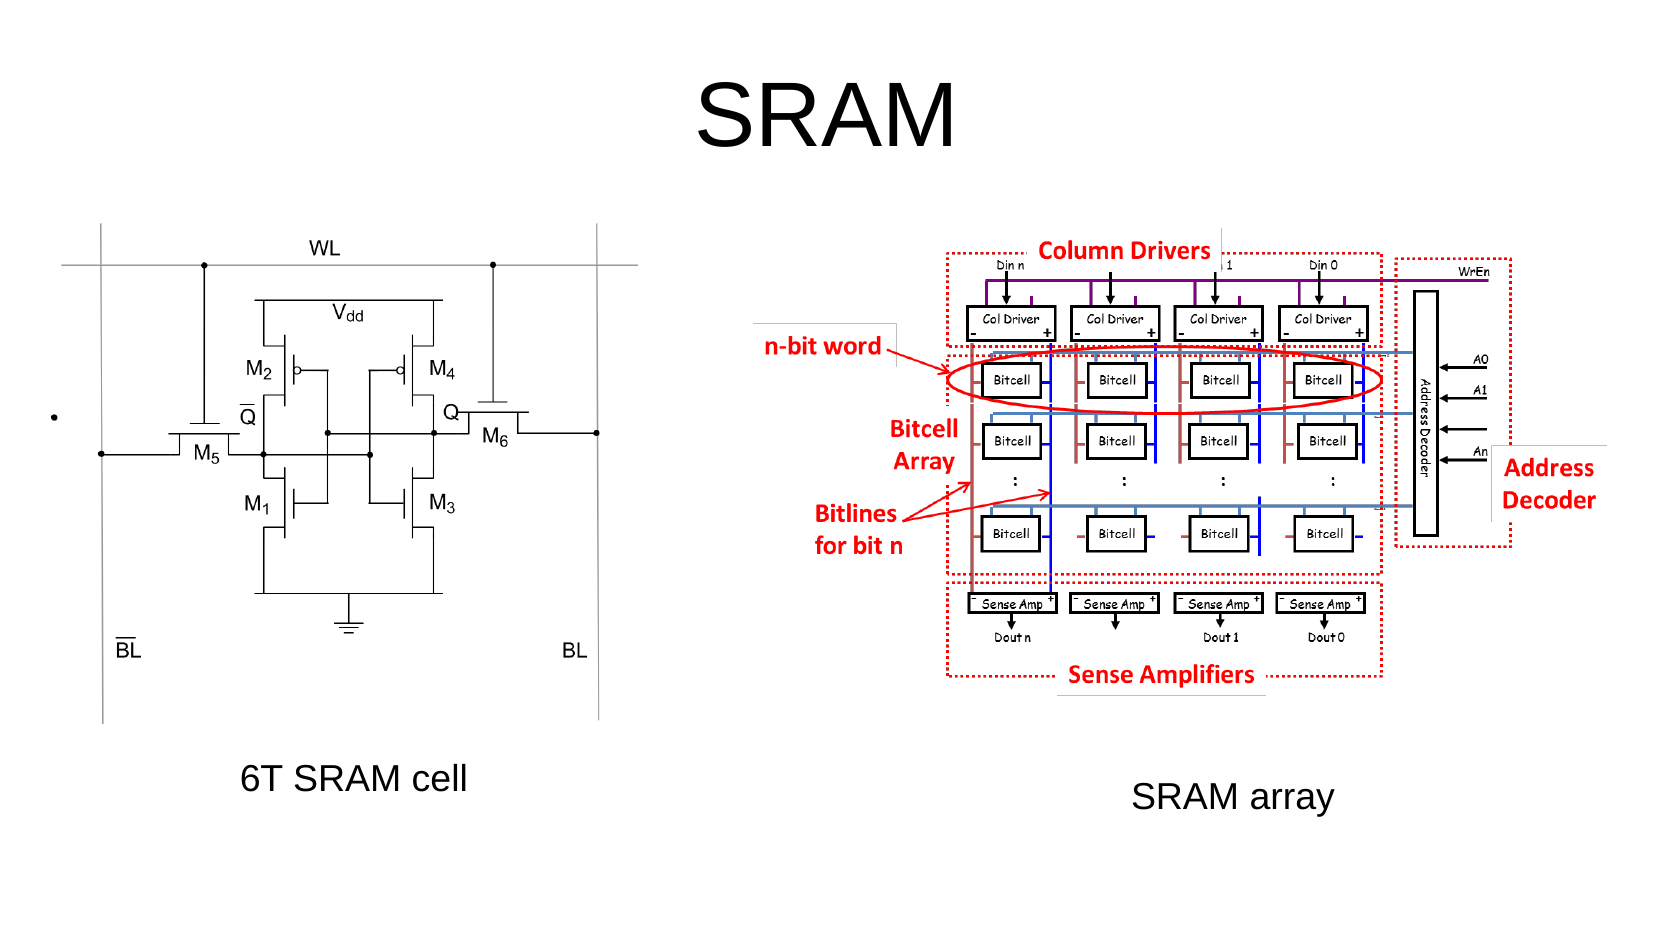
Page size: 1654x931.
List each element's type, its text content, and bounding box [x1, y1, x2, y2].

title SRAM [82, 37, 1571, 193]
text_box 6T SRAM cell [225, 750, 483, 807]
picture [747, 224, 1613, 706]
picture [51, 223, 638, 724]
text_box SRAM array [1116, 768, 1351, 826]
